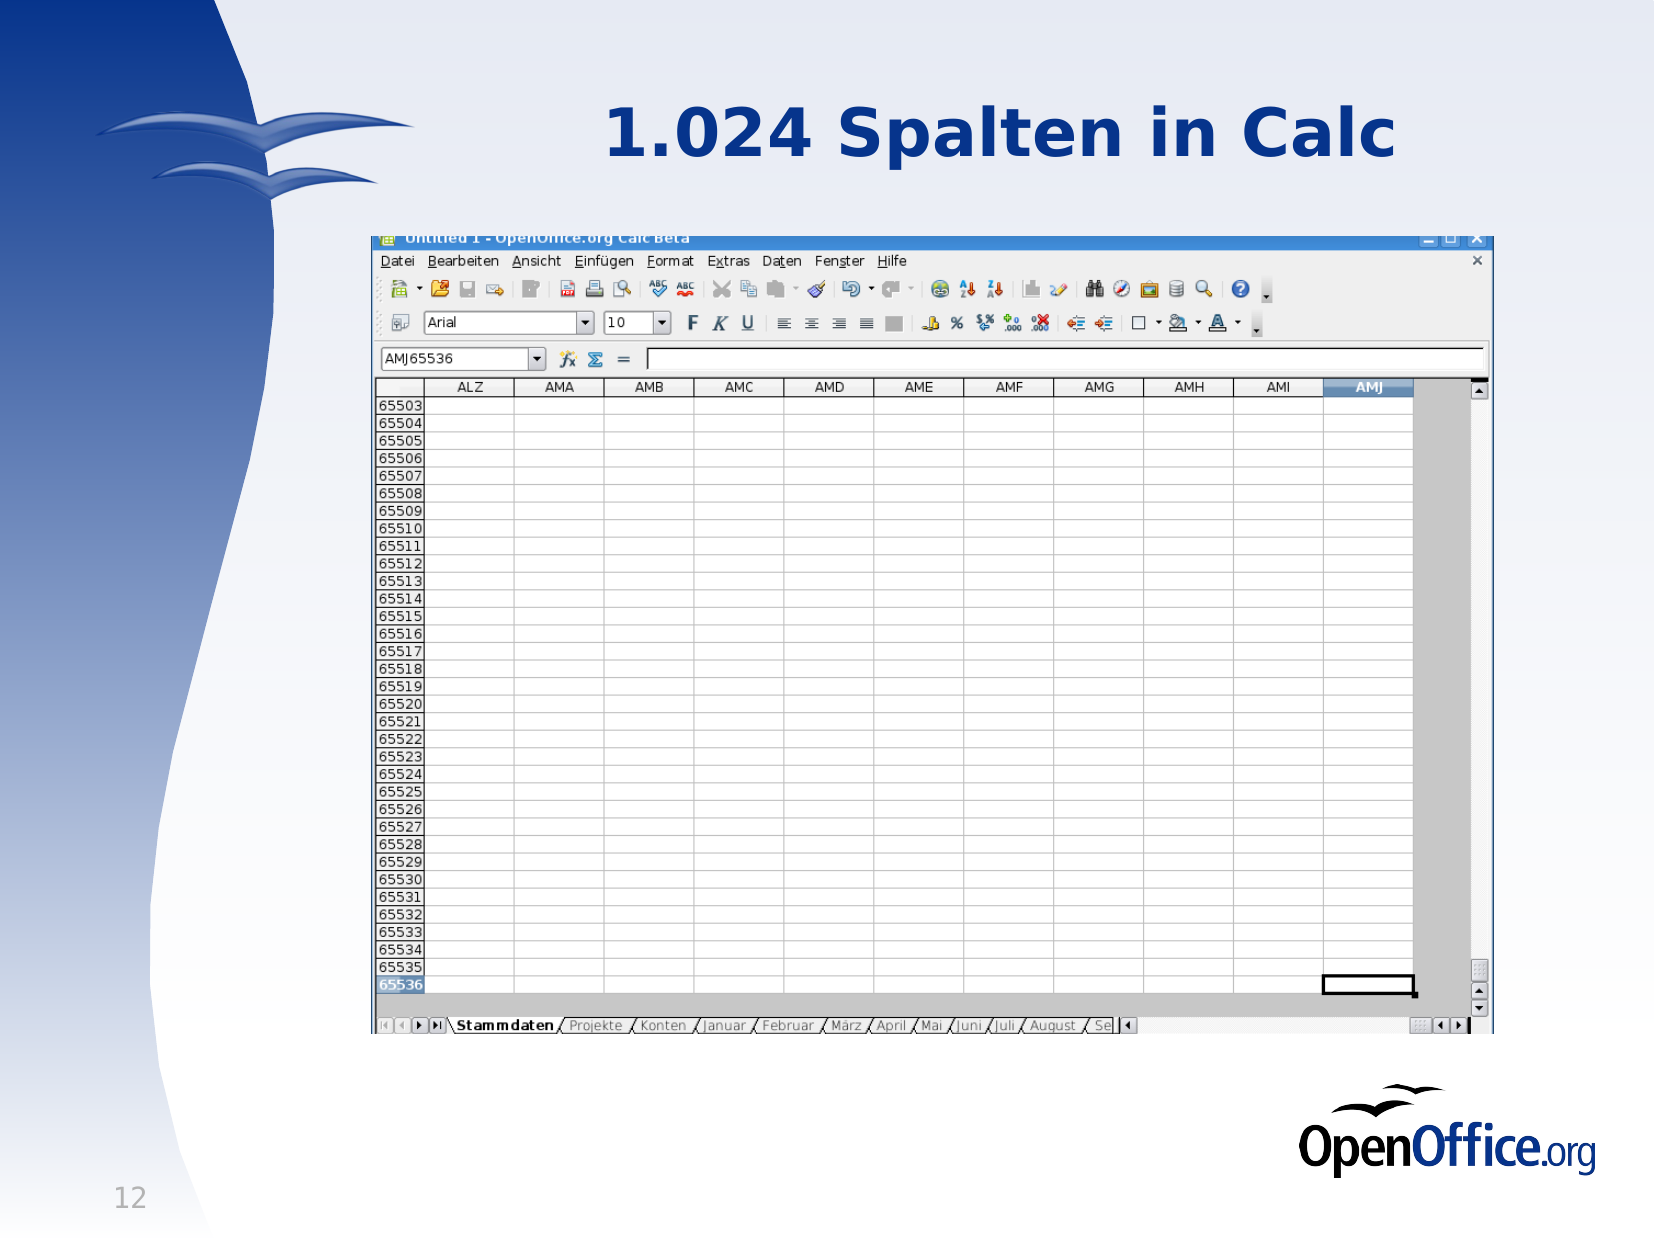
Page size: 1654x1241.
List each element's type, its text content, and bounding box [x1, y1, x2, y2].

picture [152, 161, 379, 201]
chart [295, 236, 1565, 1034]
title 1.024 Spalten in Calc [436, 94, 1565, 173]
picture [1299, 1084, 1595, 1178]
picture [95, 100, 416, 162]
